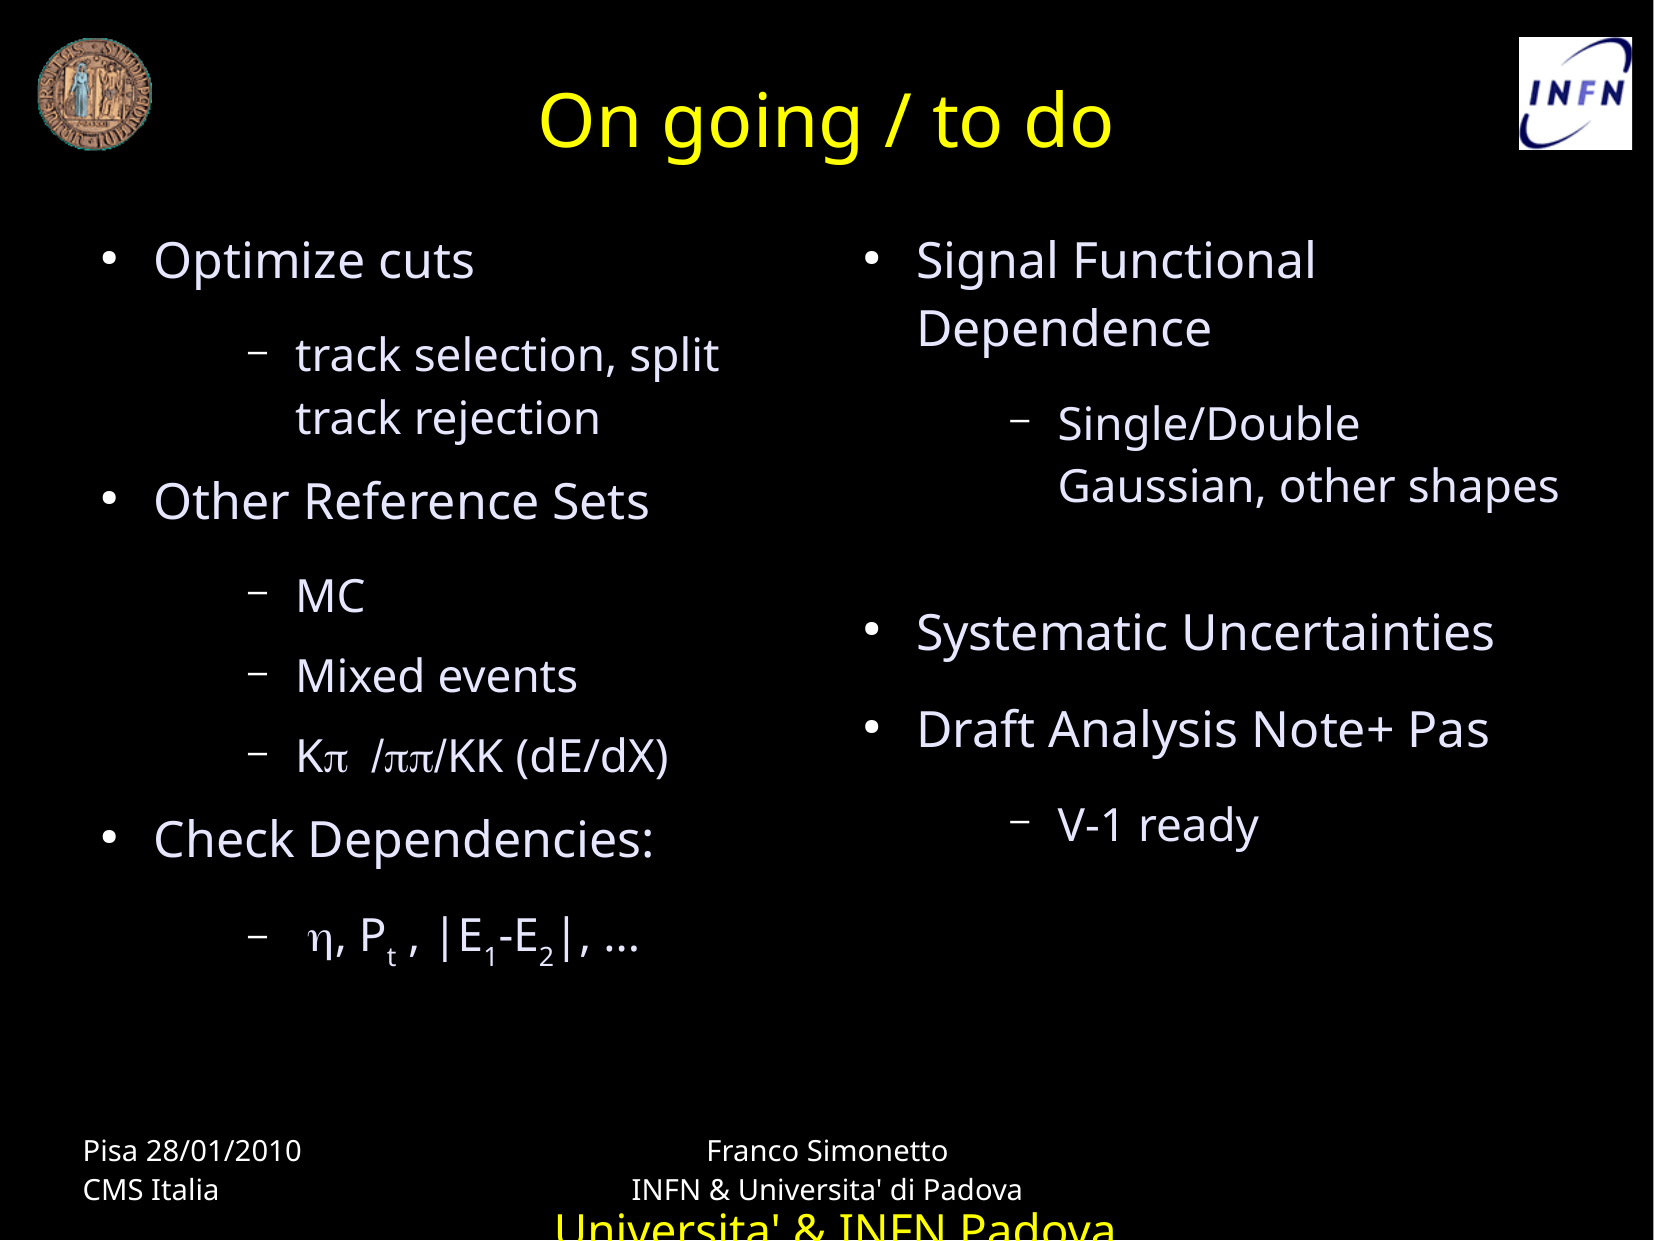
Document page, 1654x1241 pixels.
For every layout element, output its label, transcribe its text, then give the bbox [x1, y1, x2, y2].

list Optimize cuts track selection, split track rejection Other Reference Sets MC Mixed events Kp /pp/KK (dE/dX) Check Dependencies: h, Pt , |E1-E2|, ... [82, 225, 809, 1109]
title On going / to do [82, 49, 1571, 188]
list Signal Functional Dependence Single/Double Gaussian, other shapes Systematic Uncertainties Draft Analysis Note+ Pas V-1 ready [845, 225, 1572, 1094]
picture [1519, 37, 1633, 150]
picture [37, 37, 152, 152]
